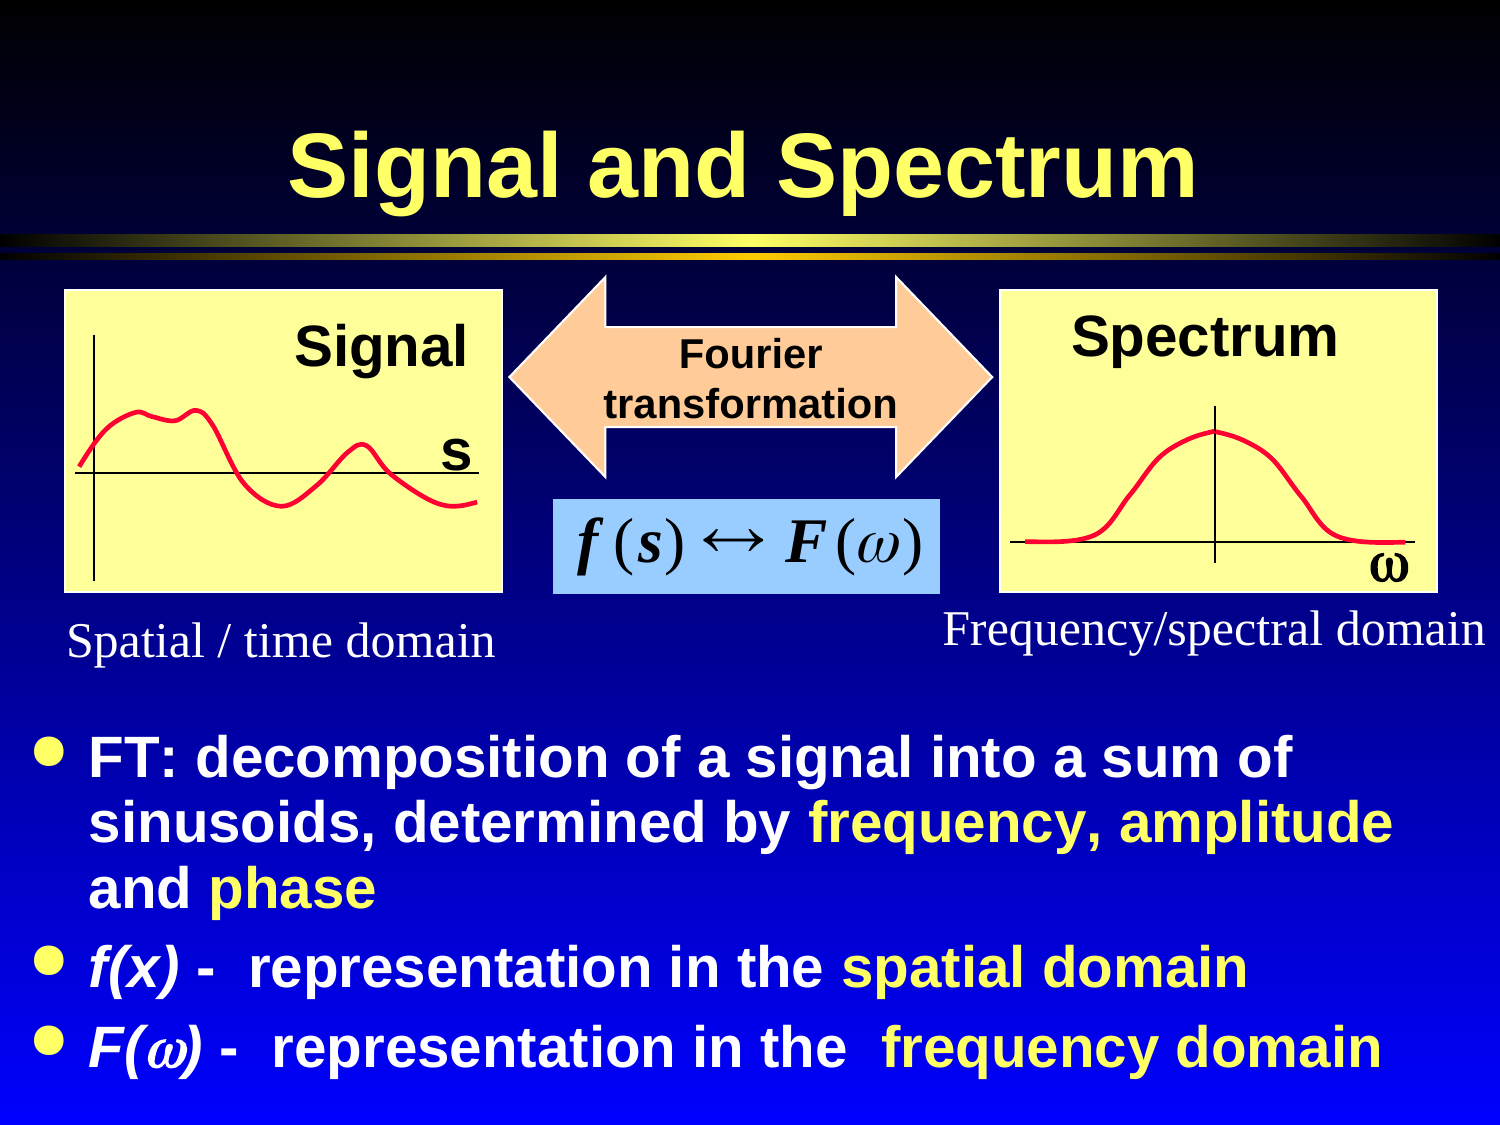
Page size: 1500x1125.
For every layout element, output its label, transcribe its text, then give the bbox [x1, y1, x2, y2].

chart [553, 498, 940, 595]
list FT: decomposition of a signal into a sum of sinusoids, determined by frequency, amplitude and phase f(x) - representation in the spatial domain F() - representation in the frequency domain [17, 717, 1487, 1104]
text_box Frequency/spectral domain [927, 588, 1500, 664]
text_box  [1354, 514, 1418, 588]
title Signal and Spectrum [99, 37, 1388, 225]
text_box Spatial / time domain [51, 600, 512, 675]
text_box [64, 289, 503, 592]
text_box [1088, 434, 1214, 541]
text_box Spectrum [1056, 290, 1372, 377]
text_box [1216, 435, 1340, 541]
text_box [999, 289, 1438, 588]
text_box Fourier transformation [509, 277, 993, 478]
text_box Signal [279, 299, 491, 386]
text_box s [425, 404, 489, 490]
